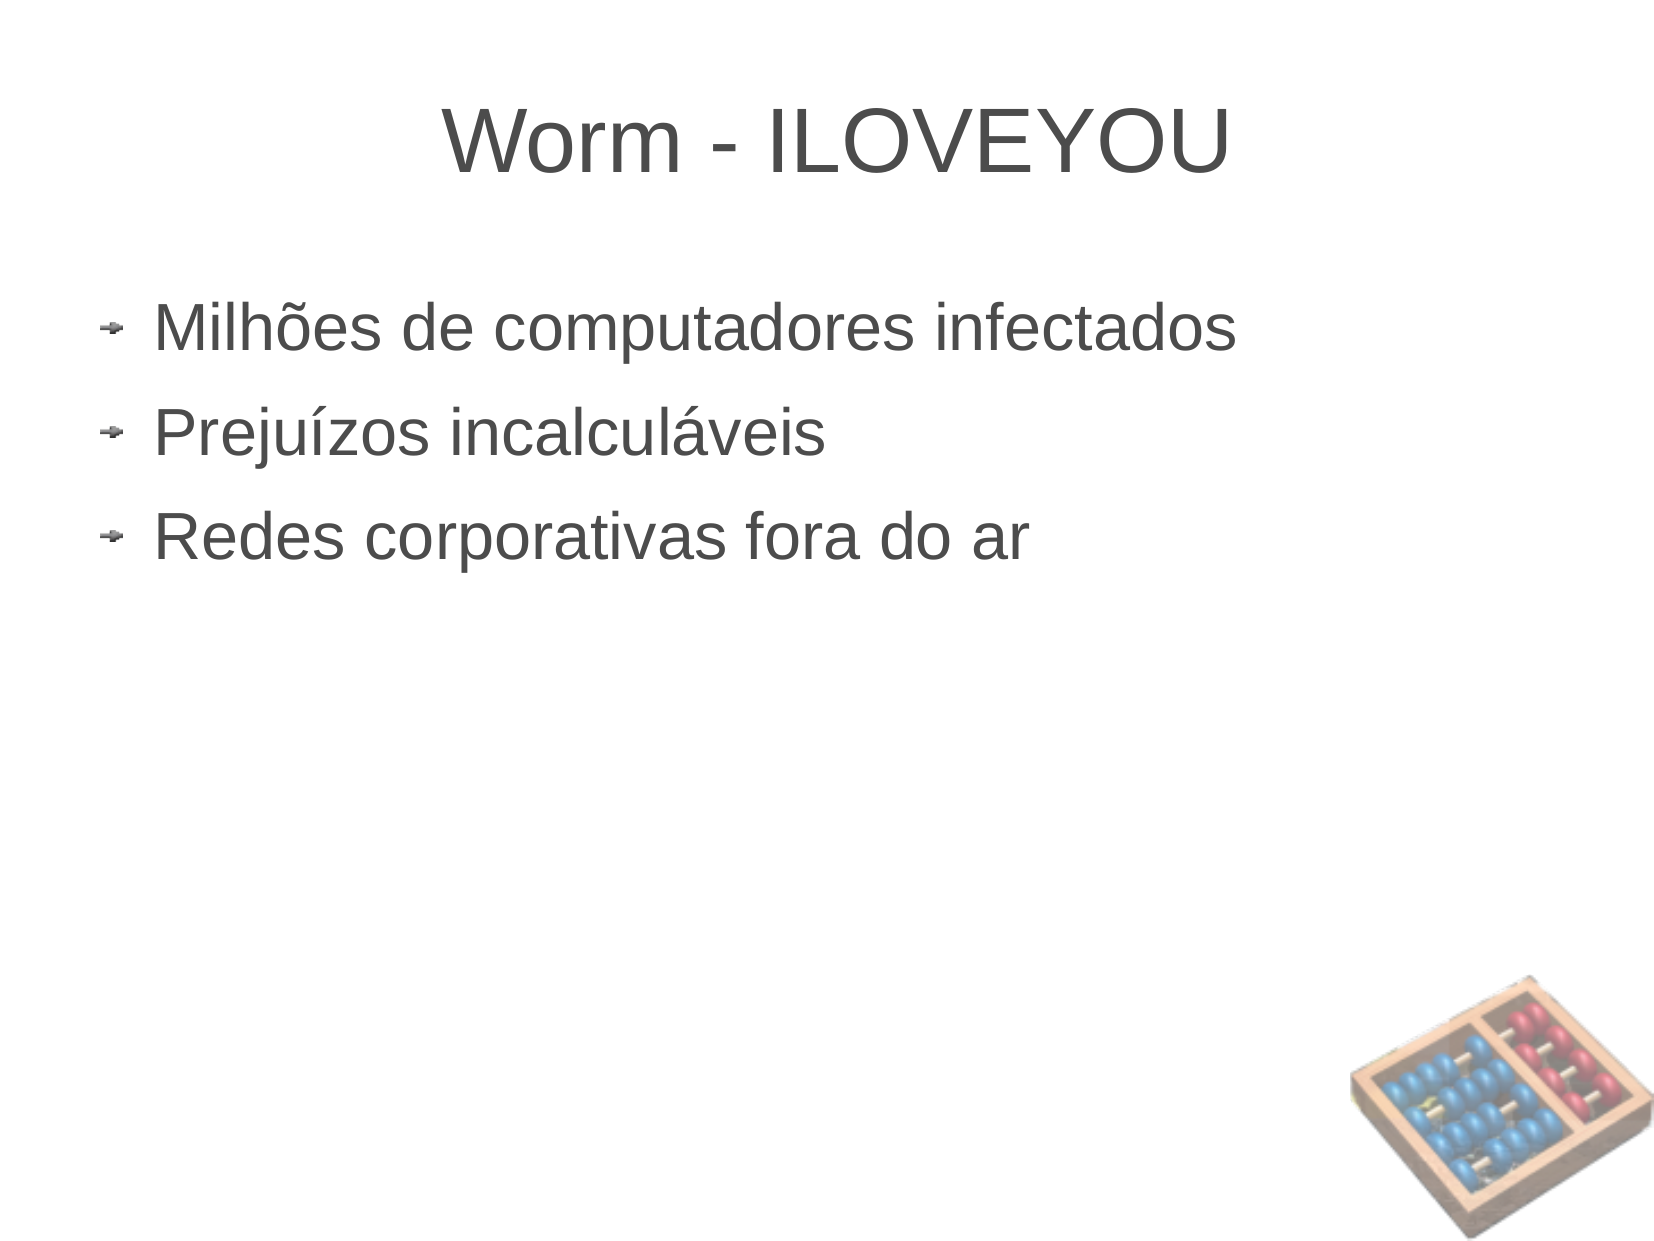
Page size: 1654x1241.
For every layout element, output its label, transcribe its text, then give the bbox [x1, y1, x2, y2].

title Worm - ILOVEYOU [75, 44, 1601, 238]
list Milhões de computadores infectados Prejuízos incalculáveis Redes corporativas fora do ar [82, 290, 1571, 1109]
